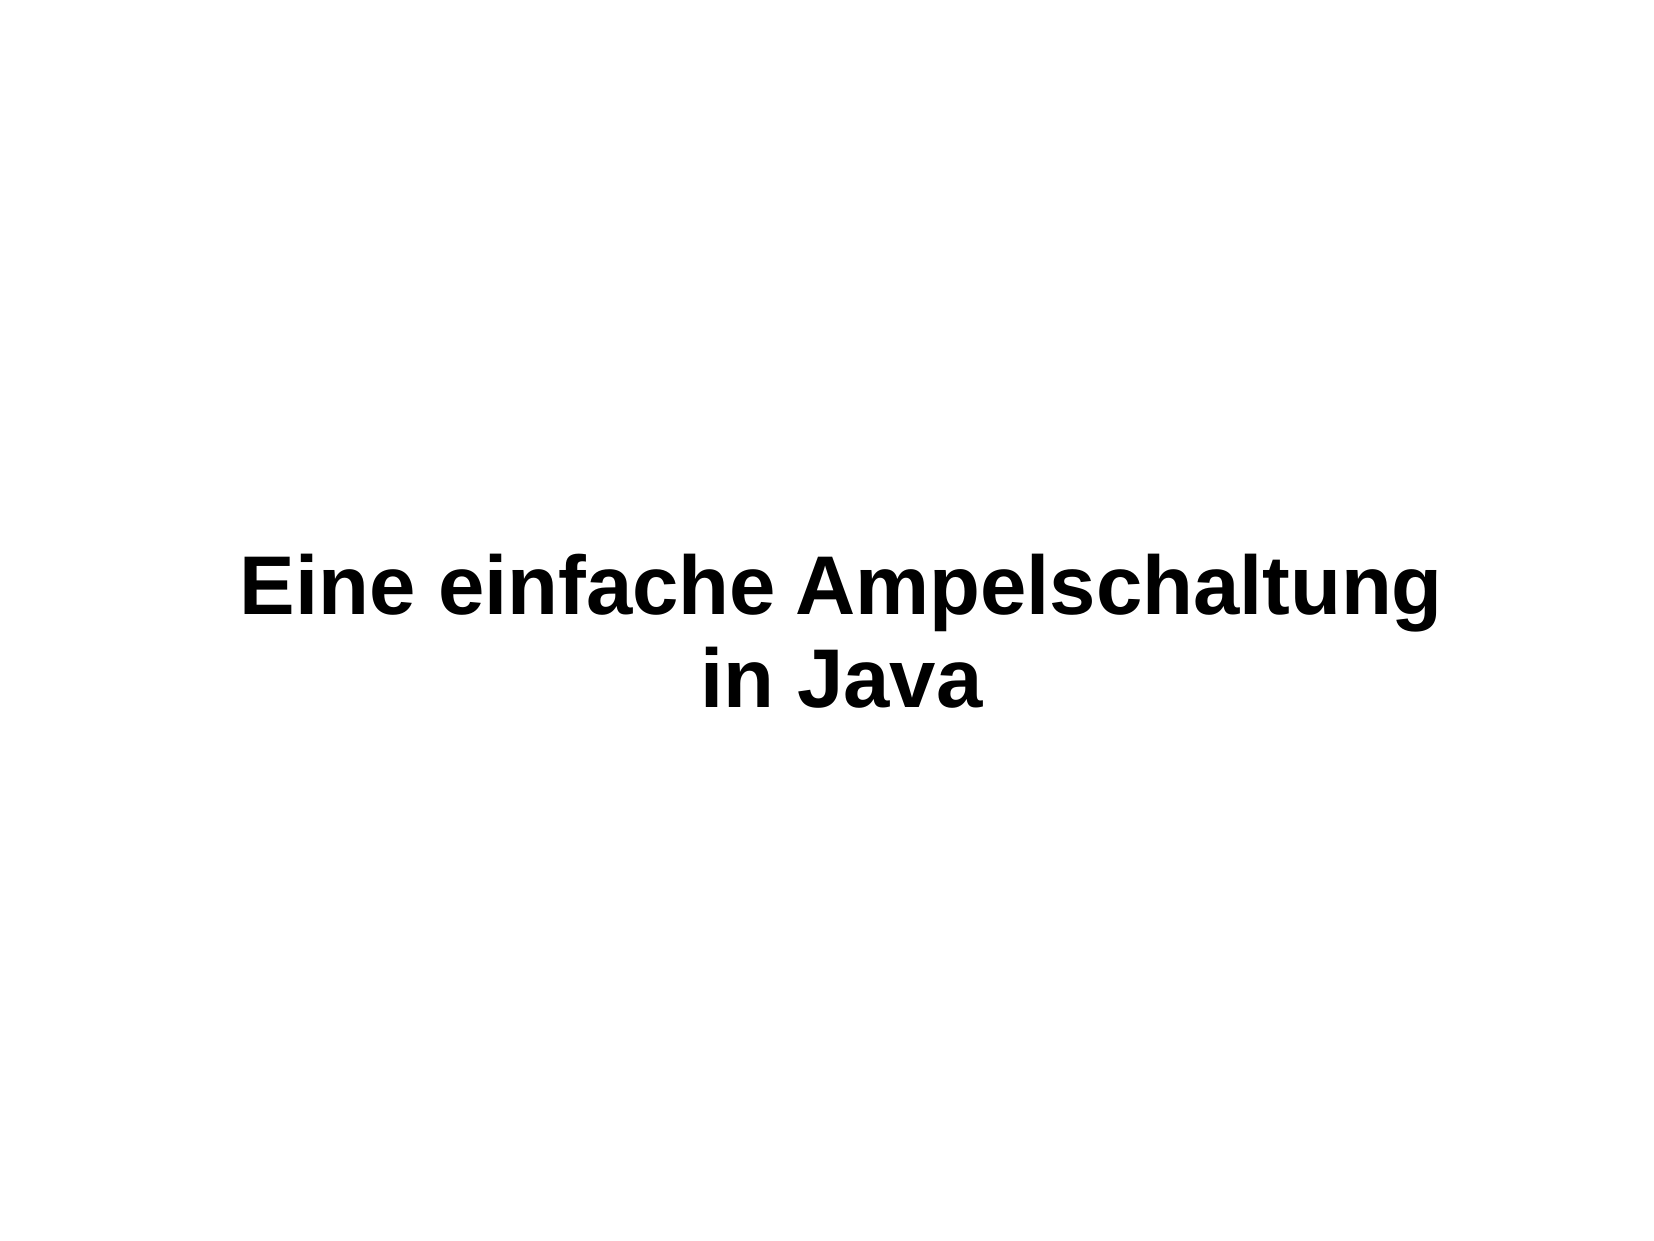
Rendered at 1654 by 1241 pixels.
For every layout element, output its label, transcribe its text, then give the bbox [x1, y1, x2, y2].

text_box Eine einfache Ampelschaltung in Java [88, 531, 1595, 733]
